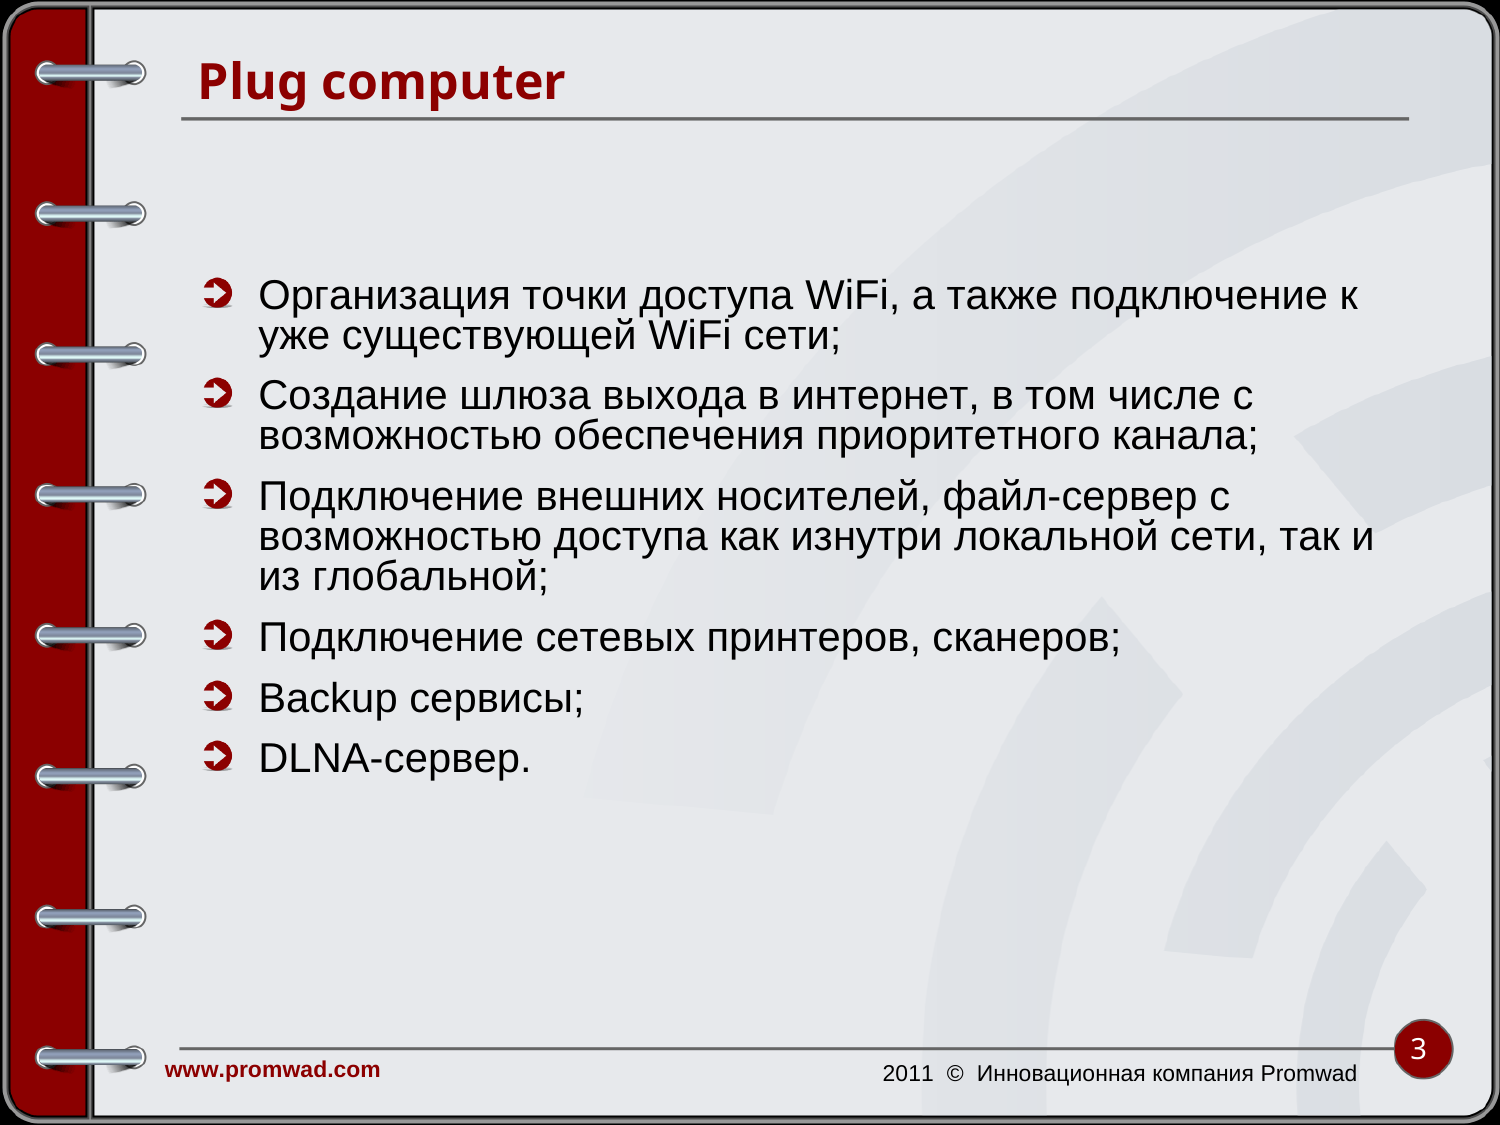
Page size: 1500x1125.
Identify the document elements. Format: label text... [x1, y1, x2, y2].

text_box <number> [1332, 1023, 1500, 1079]
text_box www.promwad.com [150, 1046, 405, 1090]
text_box Организация точки доступа WiFi, а также подключение к уже существующей WiFi сети; Создание шлюза выхода в интернет, в том числе с возможностью обеспечения приоритетного канала; Подключение внешних носителей, файл-сервер с возможностью доступа как изнутри локальной сети, так и из глобальной; Подключение сетевых принтеров, сканеров; Backup сервисы; DLNA-сервер. [187, 269, 1442, 950]
text_box Plug computer [183, 45, 1400, 114]
text_box 2011 © Инновационная компания Promwad [634, 1051, 1373, 1095]
picture [0, 0, 1500, 1125]
